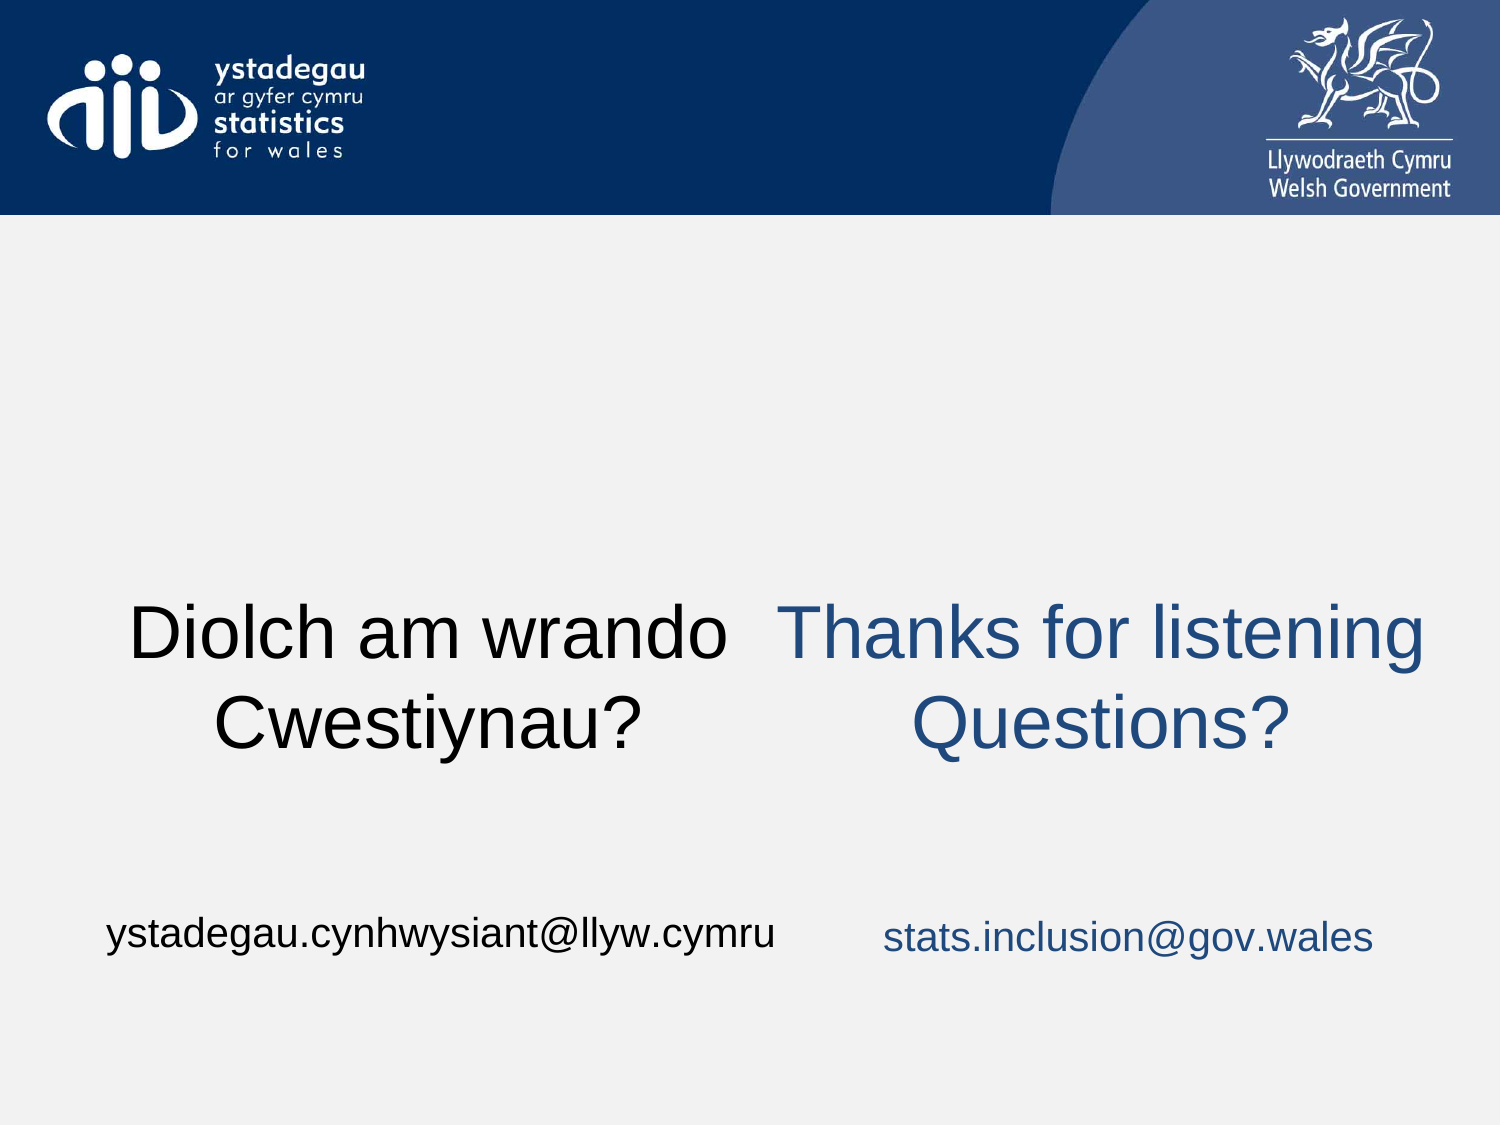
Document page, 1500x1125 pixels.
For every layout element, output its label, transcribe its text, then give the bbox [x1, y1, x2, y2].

text_box ystadegau.cynhwysiant@llyw.cymru [91, 897, 794, 964]
text_box Diolch am wrando Cwestiynau? [105, 575, 753, 673]
title Thanks for listening Questions? [750, 575, 1453, 680]
text_box stats.inclusion@gov.wales [868, 902, 1409, 968]
picture [0, 0, 1500, 215]
